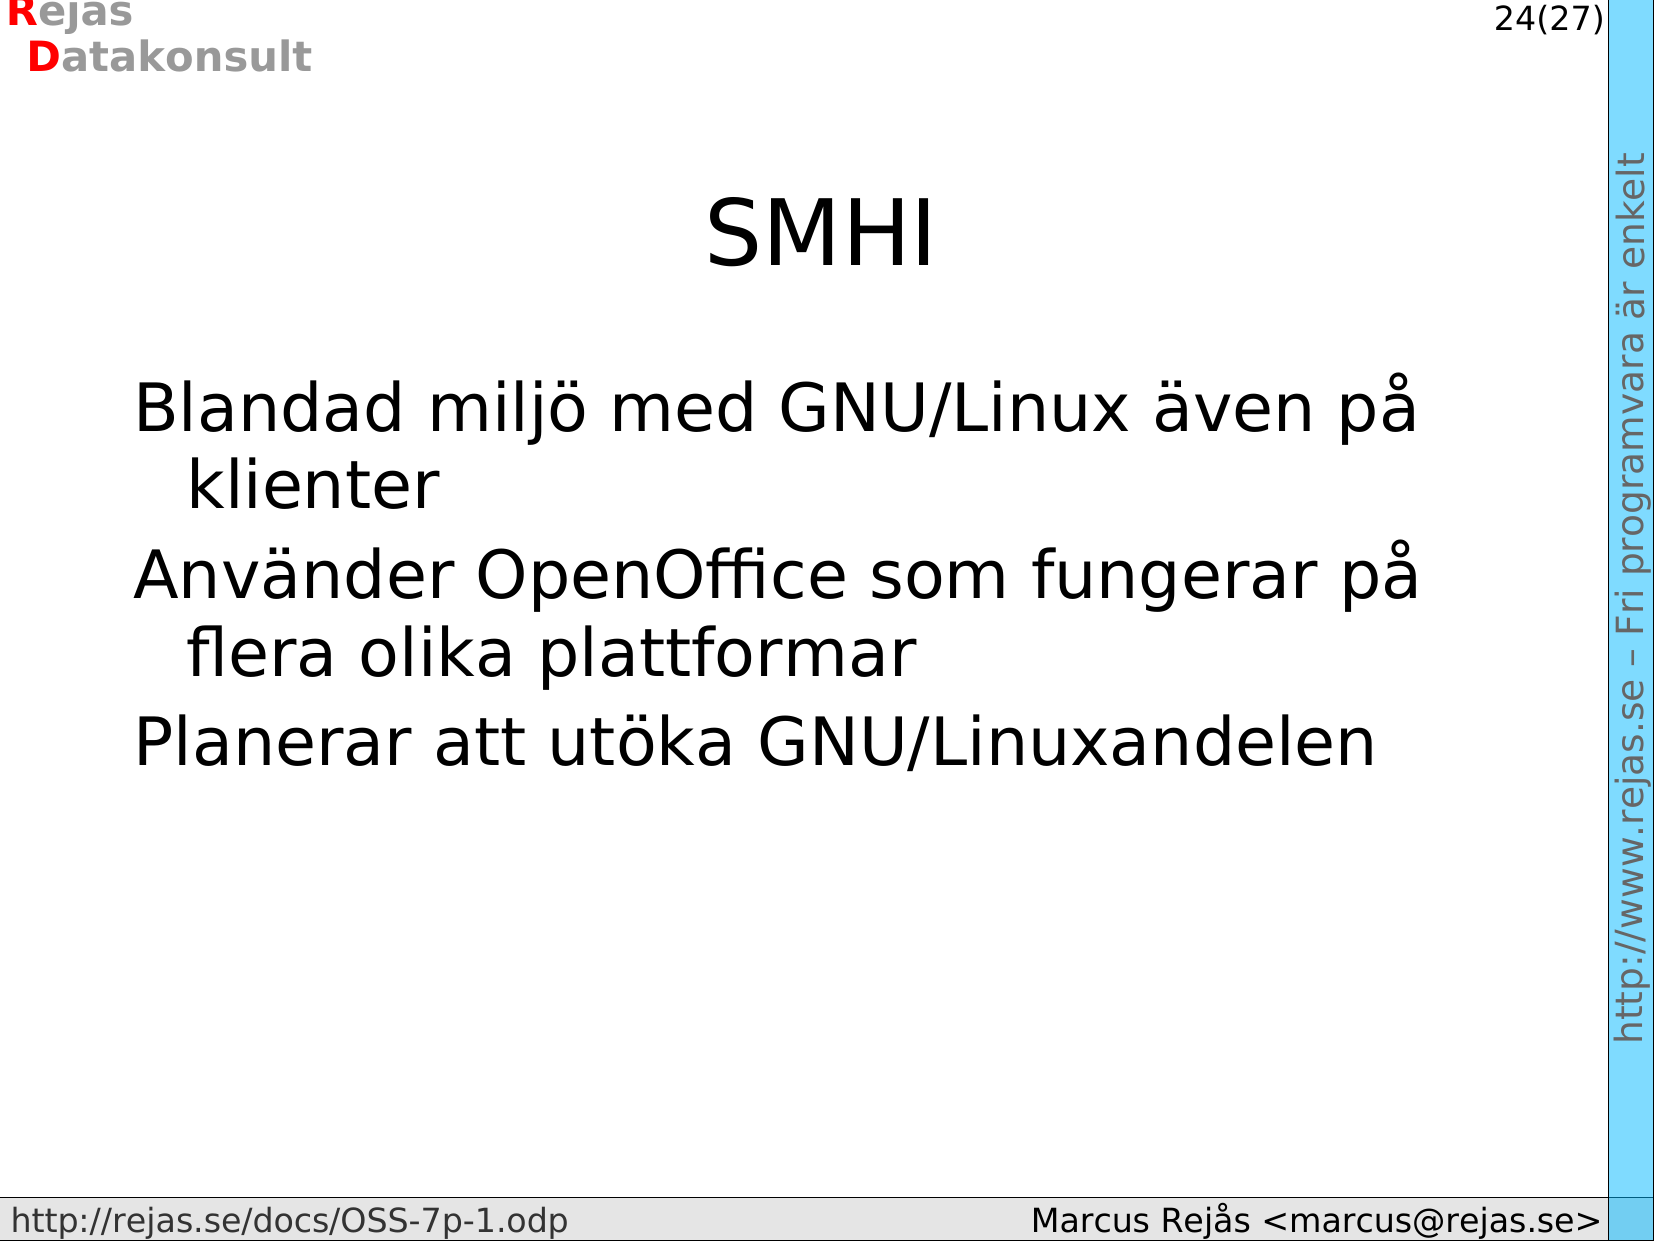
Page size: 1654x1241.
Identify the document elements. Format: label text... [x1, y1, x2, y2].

list Blandad miljö med GNU/Linux även på klienter Använder OpenOffice som fungerar på flera olika plattformar Planerar att utöka GNU/Linuxandelen [115, 368, 1528, 1165]
title SMHI [115, 130, 1528, 338]
